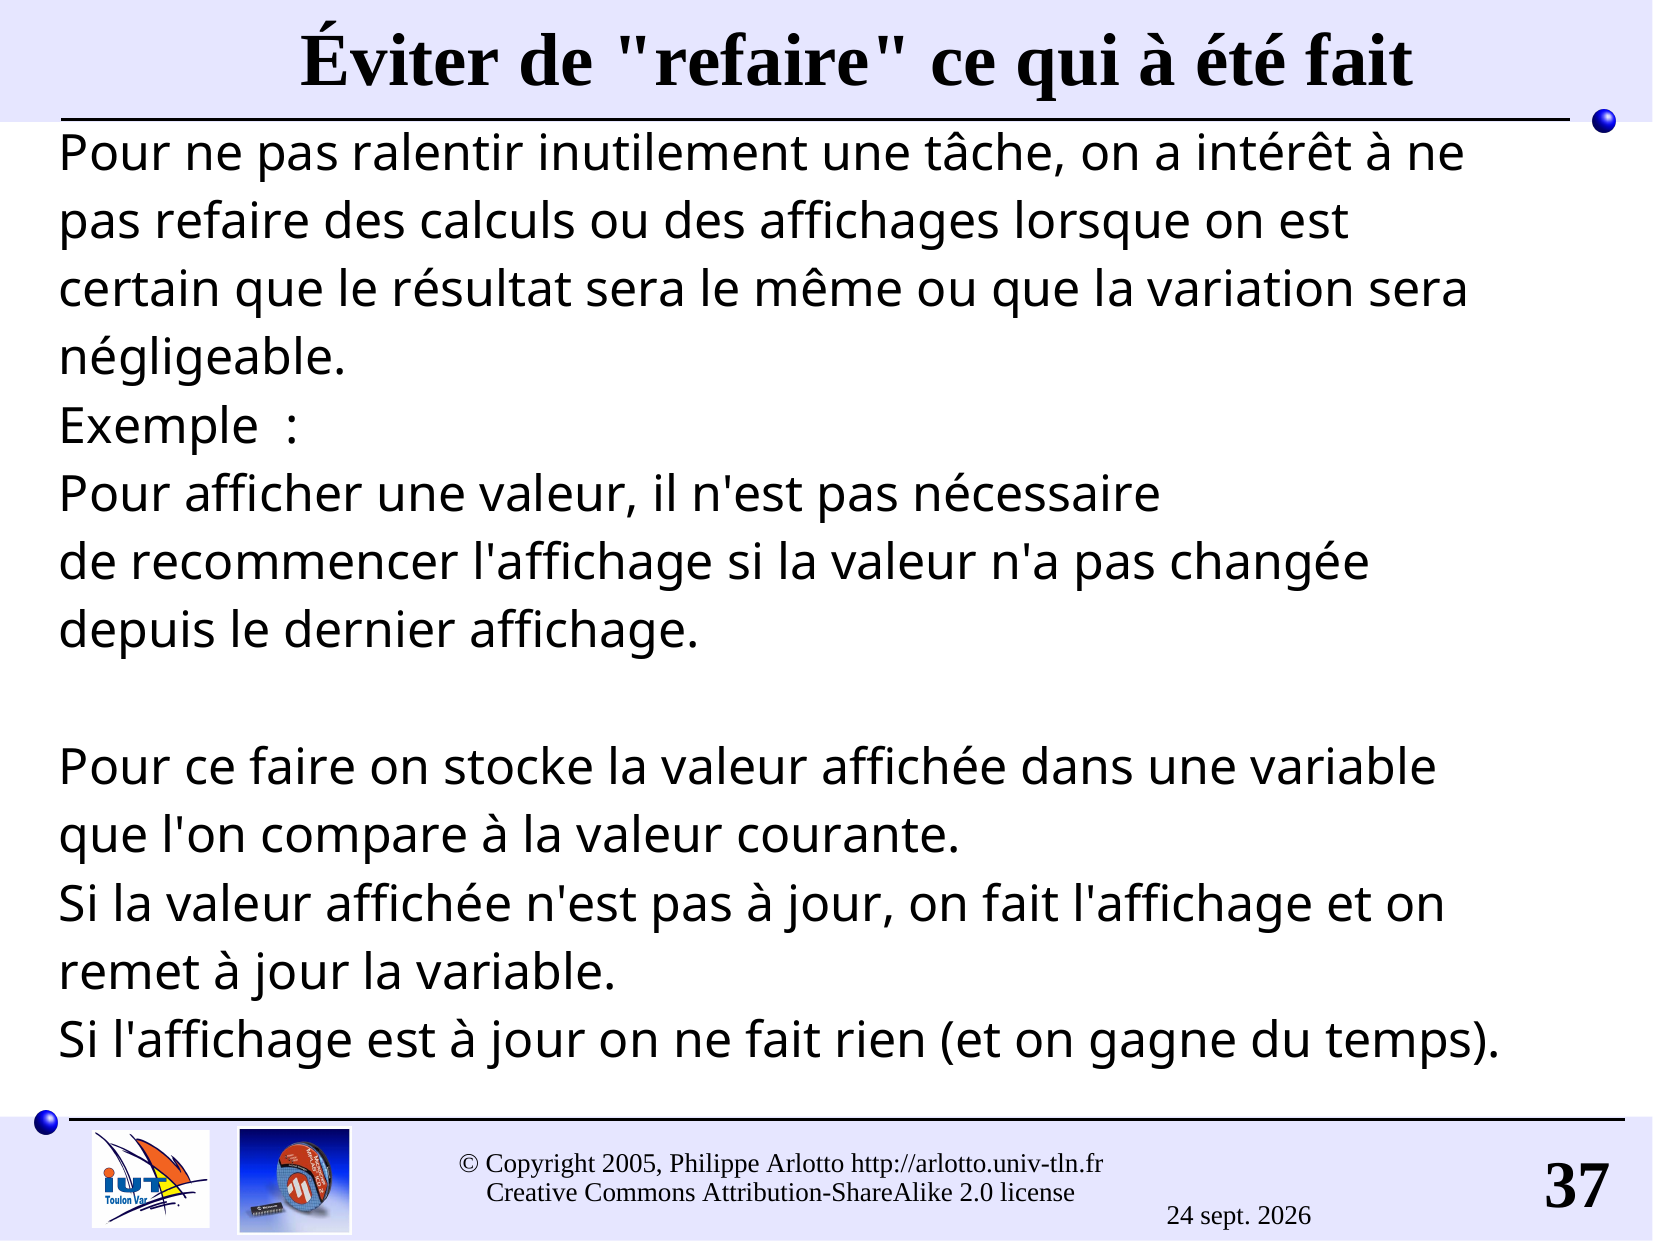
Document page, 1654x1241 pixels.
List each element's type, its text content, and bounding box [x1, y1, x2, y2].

text_box Pour ne pas ralentir inutilement une tâche, on a intérêt à ne pas refaire des calculs ou des affichages lorsque on est certain que le résultat sera le même ou que la variation sera négligeable. Exemple : Pour afficher une valeur, il n'est pas nécessaire de recommencer l'affichage si la valeur n'a pas changée depuis le dernier affichage. Pour ce faire on stocke la valeur affichée dans une variable que l'on compare à la valeur courante. Si la valeur affichée n'est pas à jour, on fait l'affichage et on remet à jour la variable. Si l'affichage est à jour on ne fait rien (et on gagne du temps). [59, 116, 1641, 932]
picture [237, 1126, 352, 1235]
title Éviter de "refaire" ce qui à été fait [95, 11, 1585, 110]
